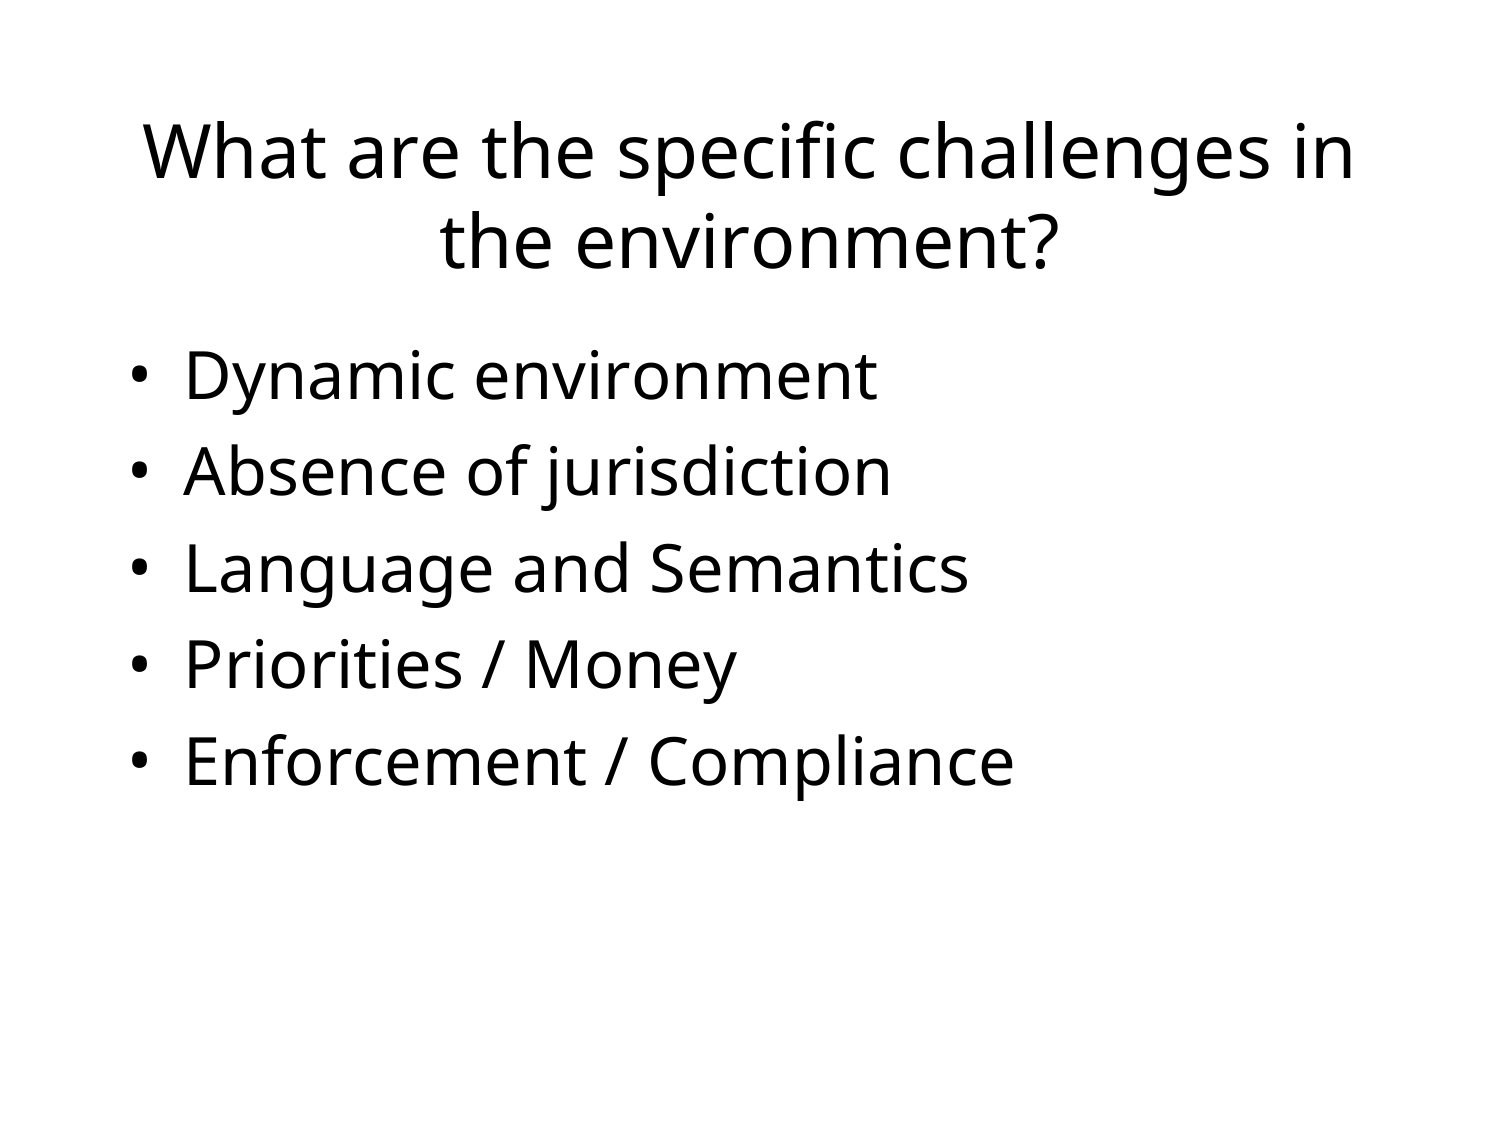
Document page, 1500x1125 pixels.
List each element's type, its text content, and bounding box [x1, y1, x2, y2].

title What are the specific challenges in the environment? [112, 96, 1388, 292]
list Dynamic environment Absence of jurisdiction Language and Semantics Priorities / Money Enforcement / Compliance [112, 324, 1388, 1001]
